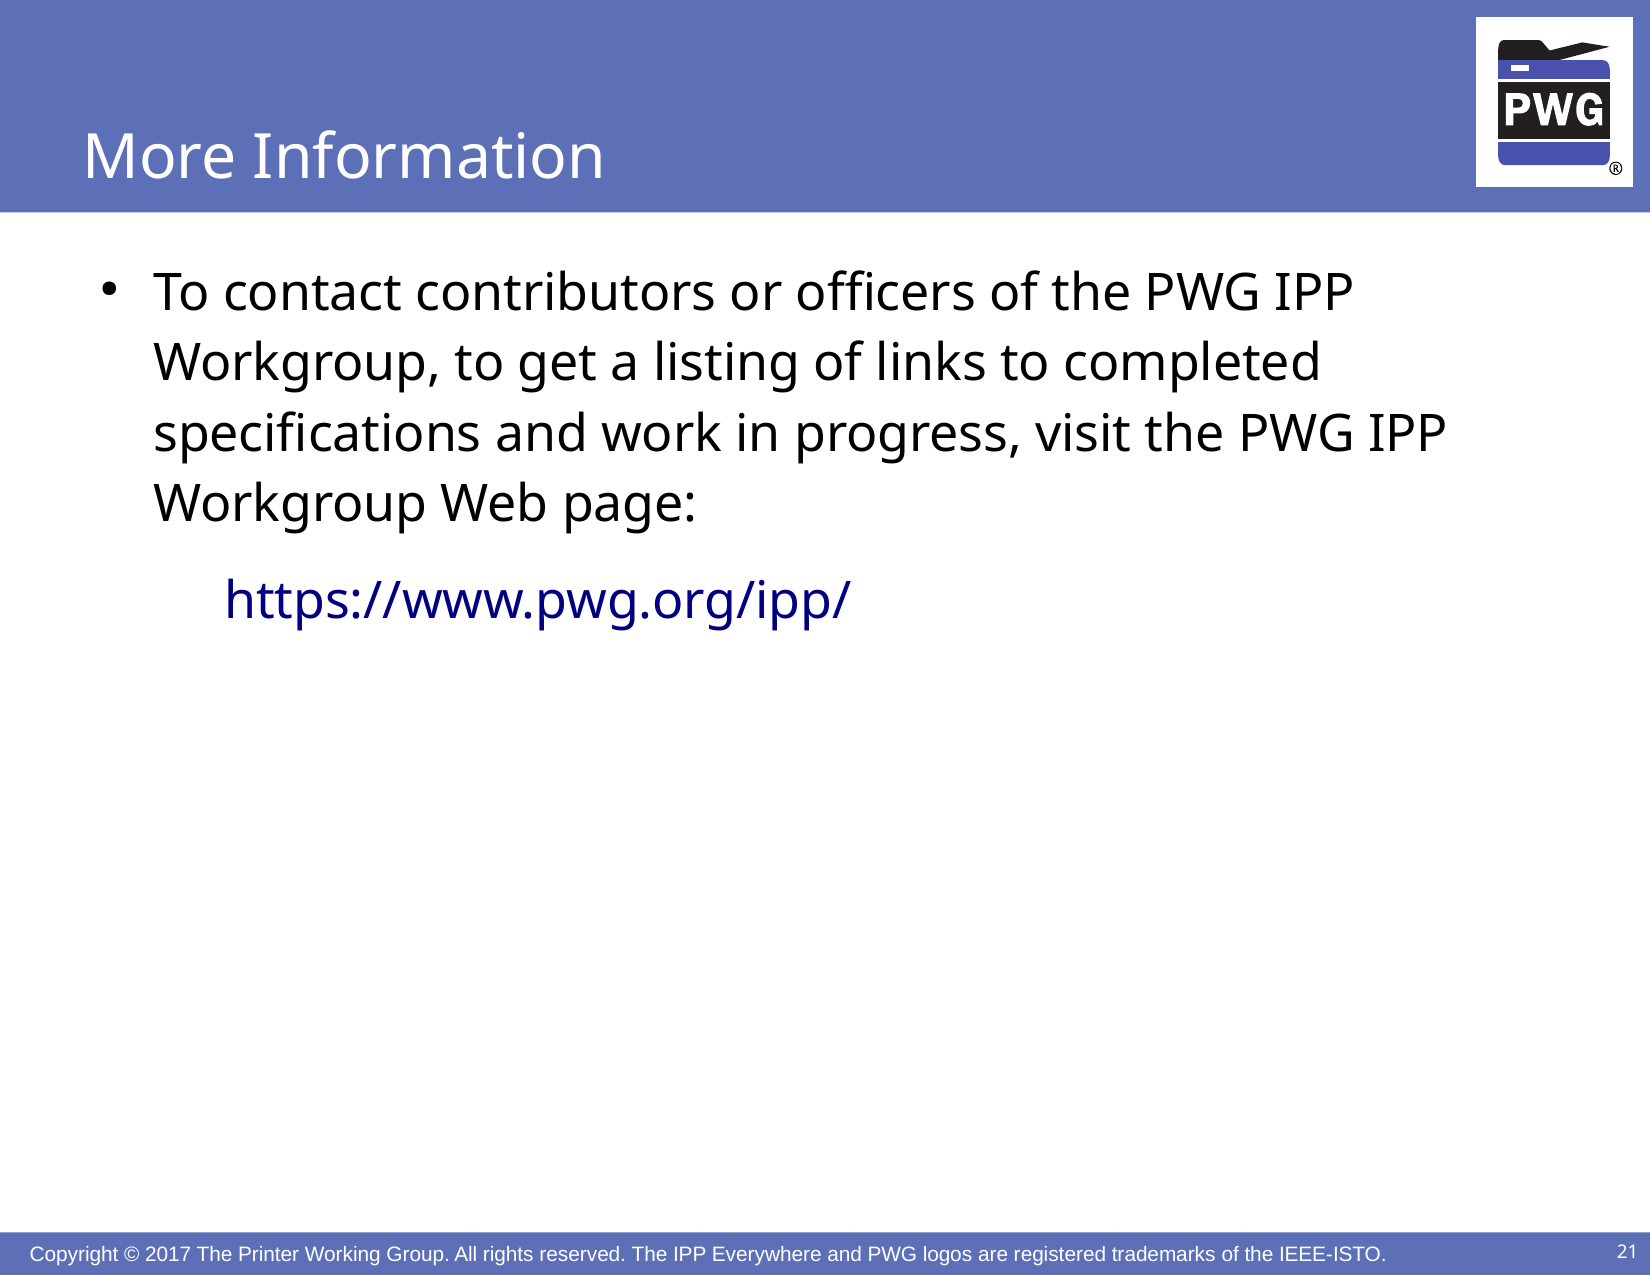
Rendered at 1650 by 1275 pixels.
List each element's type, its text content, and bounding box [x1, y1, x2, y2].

list To contact contributors or officers of the PWG IPP Workgroup, to get a listing of links to completed specifications and work in progress, visit the PWG IPP Workgroup Web page: https://www.pwg.org/ipp/ [82, 254, 1568, 1233]
title More Information [82, 8, 1449, 198]
